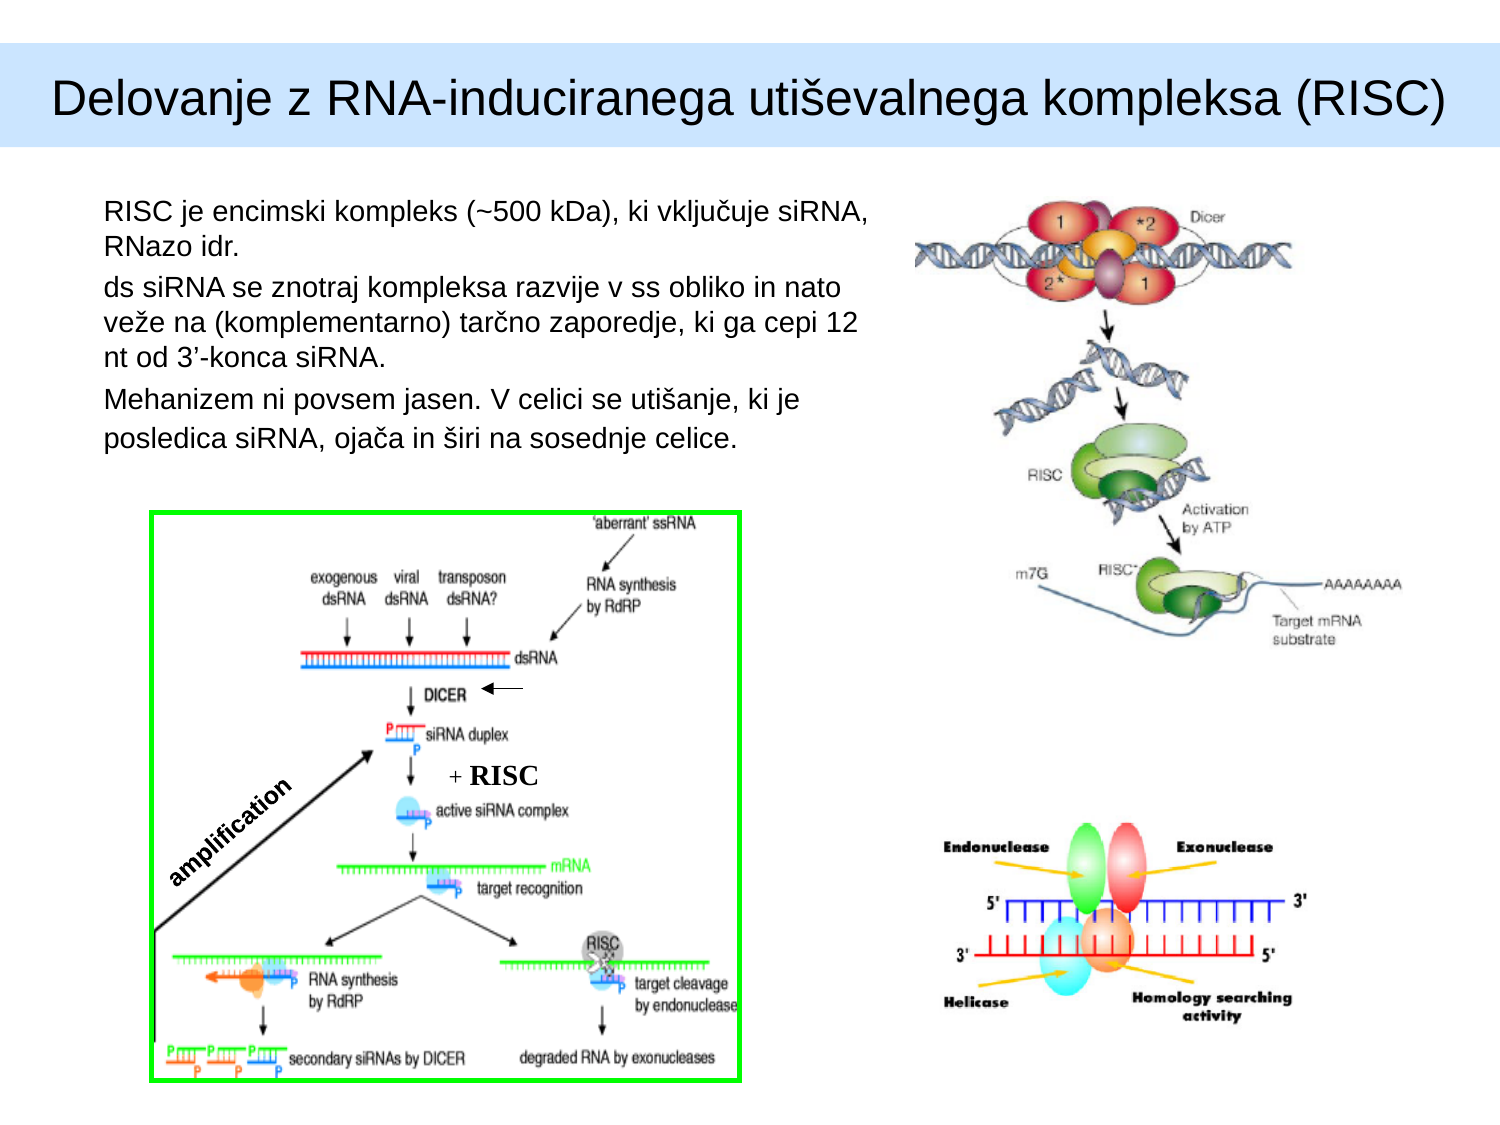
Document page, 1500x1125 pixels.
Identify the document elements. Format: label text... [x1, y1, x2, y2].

text_box amplification [143, 752, 315, 908]
picture [915, 196, 1403, 669]
list RISC je encimski kompleks (~500 kDa), ki vključuje siRNA, RNazo idr. ds siRNA se znotraj kompleksa razvije v ss obliko in nato veže na (komplementarno) tarčno zaporedje, ki ga cepi 12 nt od 3’-konca siRNA. Mehanizem ni povsem jasen. V celici se utišanje, ki je posledica siRNA, ojača in širi na sosednje celice. [88, 184, 892, 528]
text_box + RISC [433, 749, 555, 800]
text_box Delovanje z RNA-induciranega utiševalnega kompleksa (RISC) [0, 43, 1500, 148]
picture [915, 810, 1316, 1038]
picture [153, 515, 738, 1078]
